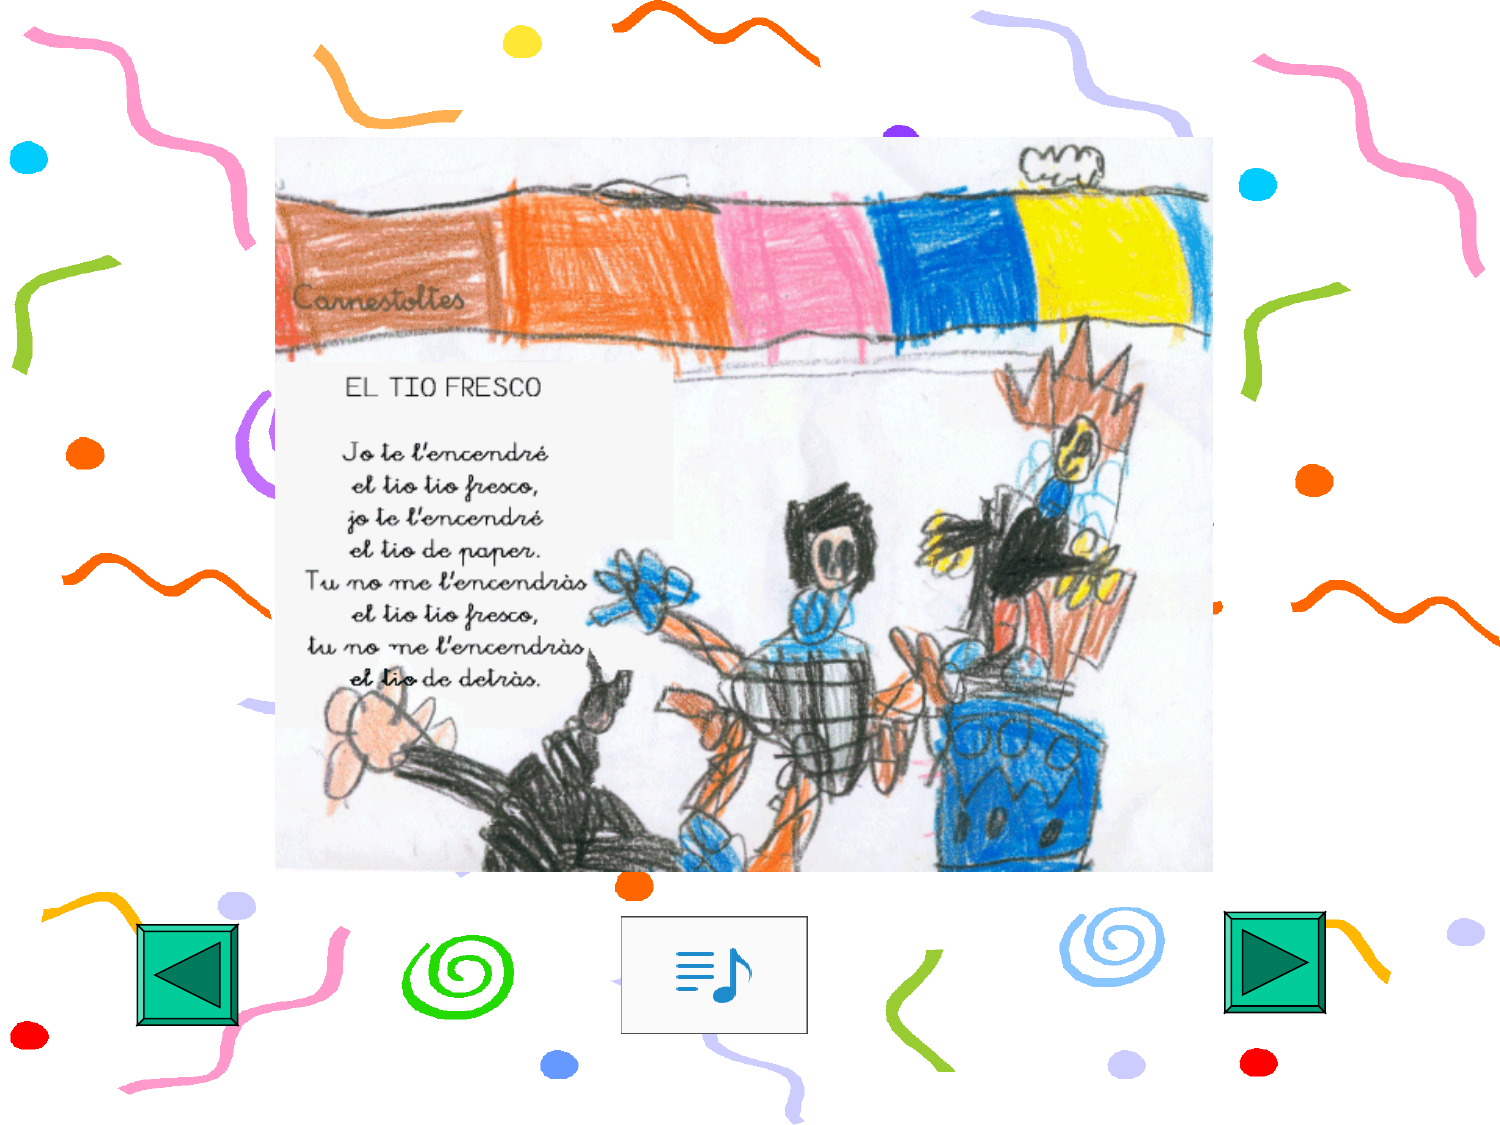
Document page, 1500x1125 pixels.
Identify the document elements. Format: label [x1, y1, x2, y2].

picture [0, 0, 1500, 1125]
text_box [620, 915, 809, 1035]
